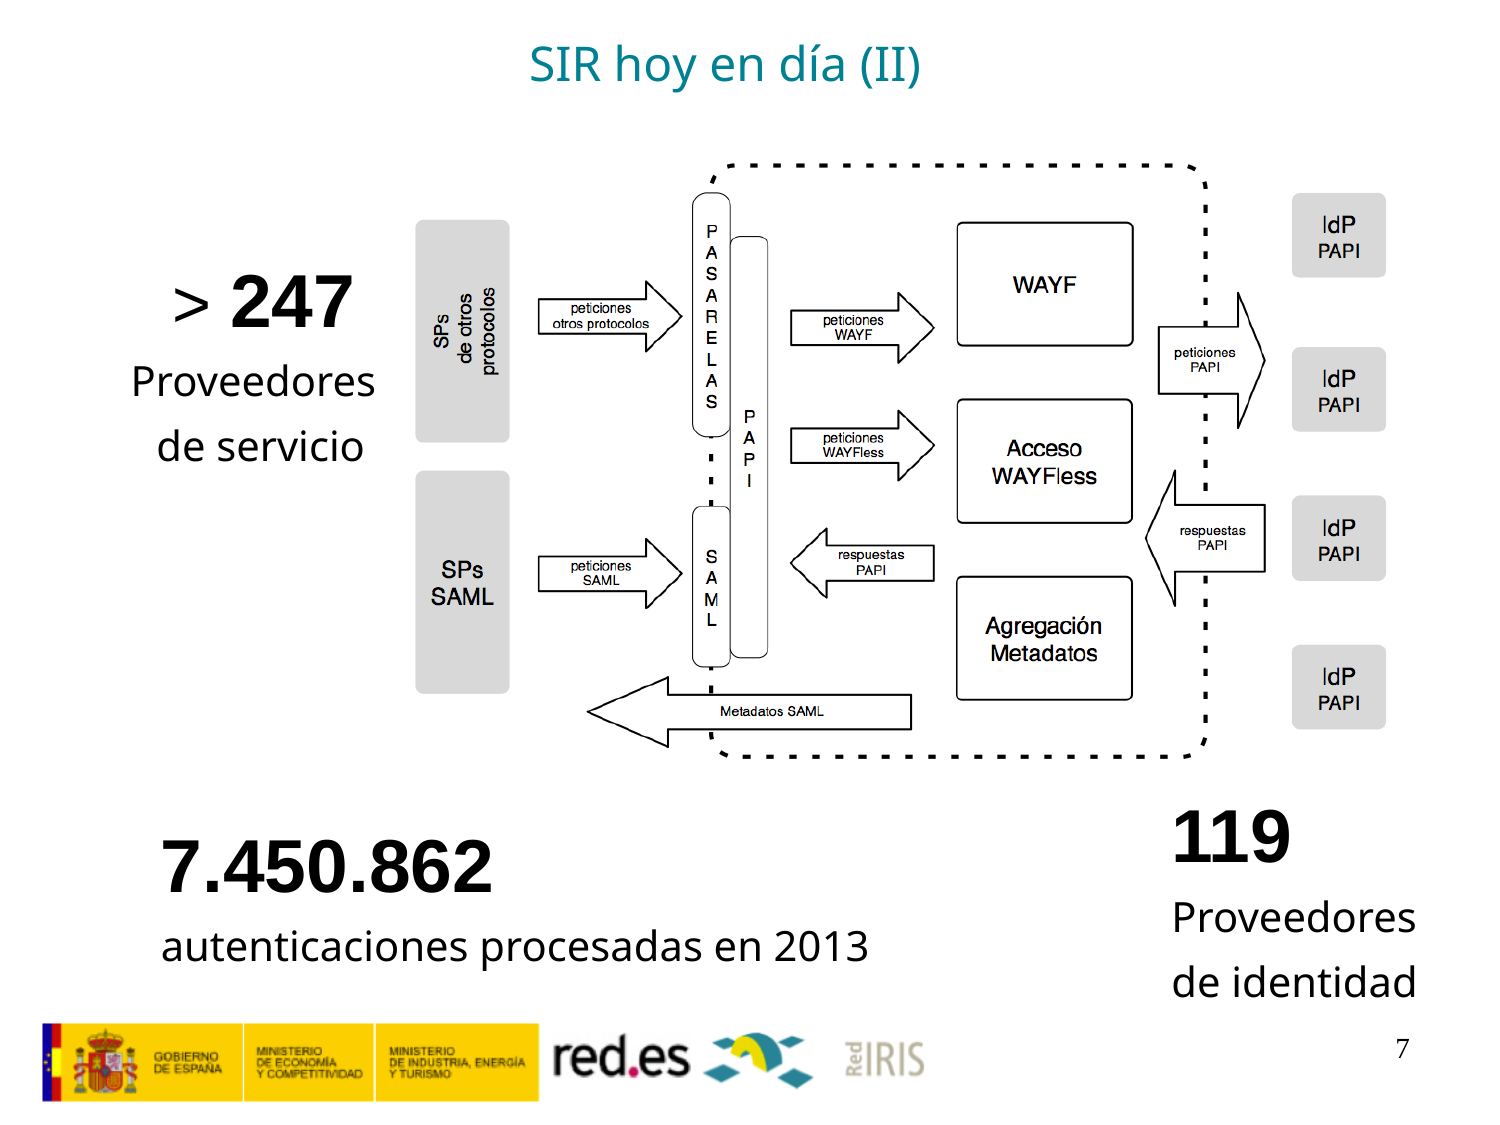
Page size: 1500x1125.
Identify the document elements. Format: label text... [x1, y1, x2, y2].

text_box 7.450.862 autenticaciones procesadas en 2013 [85, 824, 955, 968]
picture [413, 162, 1388, 762]
text_box SIR hoy en día (II) [514, 22, 937, 103]
text_box 119 Proveedores de identidad [1096, 795, 1455, 998]
picture [40, 1017, 936, 1107]
text_box > 247 Proveedores de servicio [18, 259, 377, 462]
